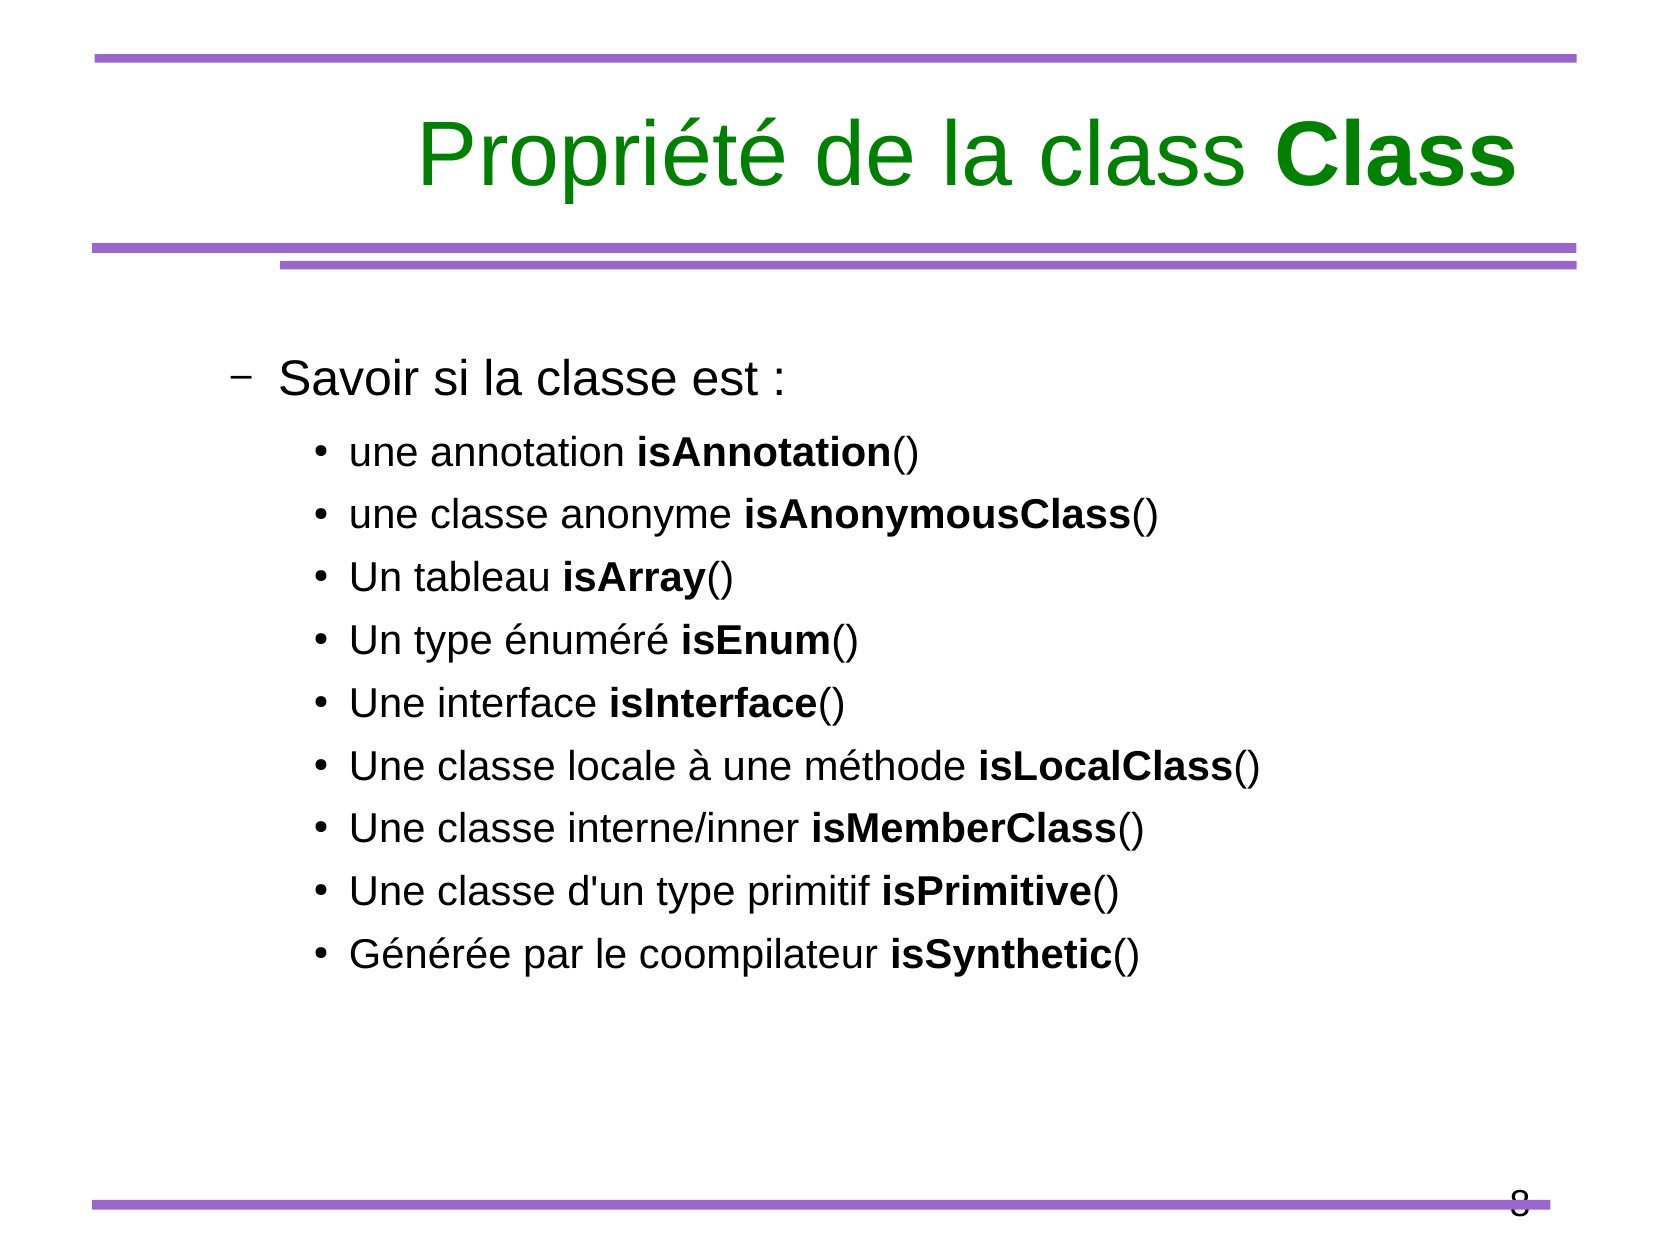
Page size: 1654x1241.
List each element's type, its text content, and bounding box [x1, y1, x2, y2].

list Savoir si la classe est : une annotation isAnnotation() une classe anonyme isAnonymousClass() Un tableau isArray() Un type énuméré isEnum() Une interface isInterface() Une classe locale à une méthode isLocalClass() Une classe interne/inner isMemberClass() Une classe d'un type primitif isPrimitive() Générée par le coompilateur isSynthetic() [121, 344, 1534, 1142]
title Propriété de la class Class [121, 42, 1534, 265]
